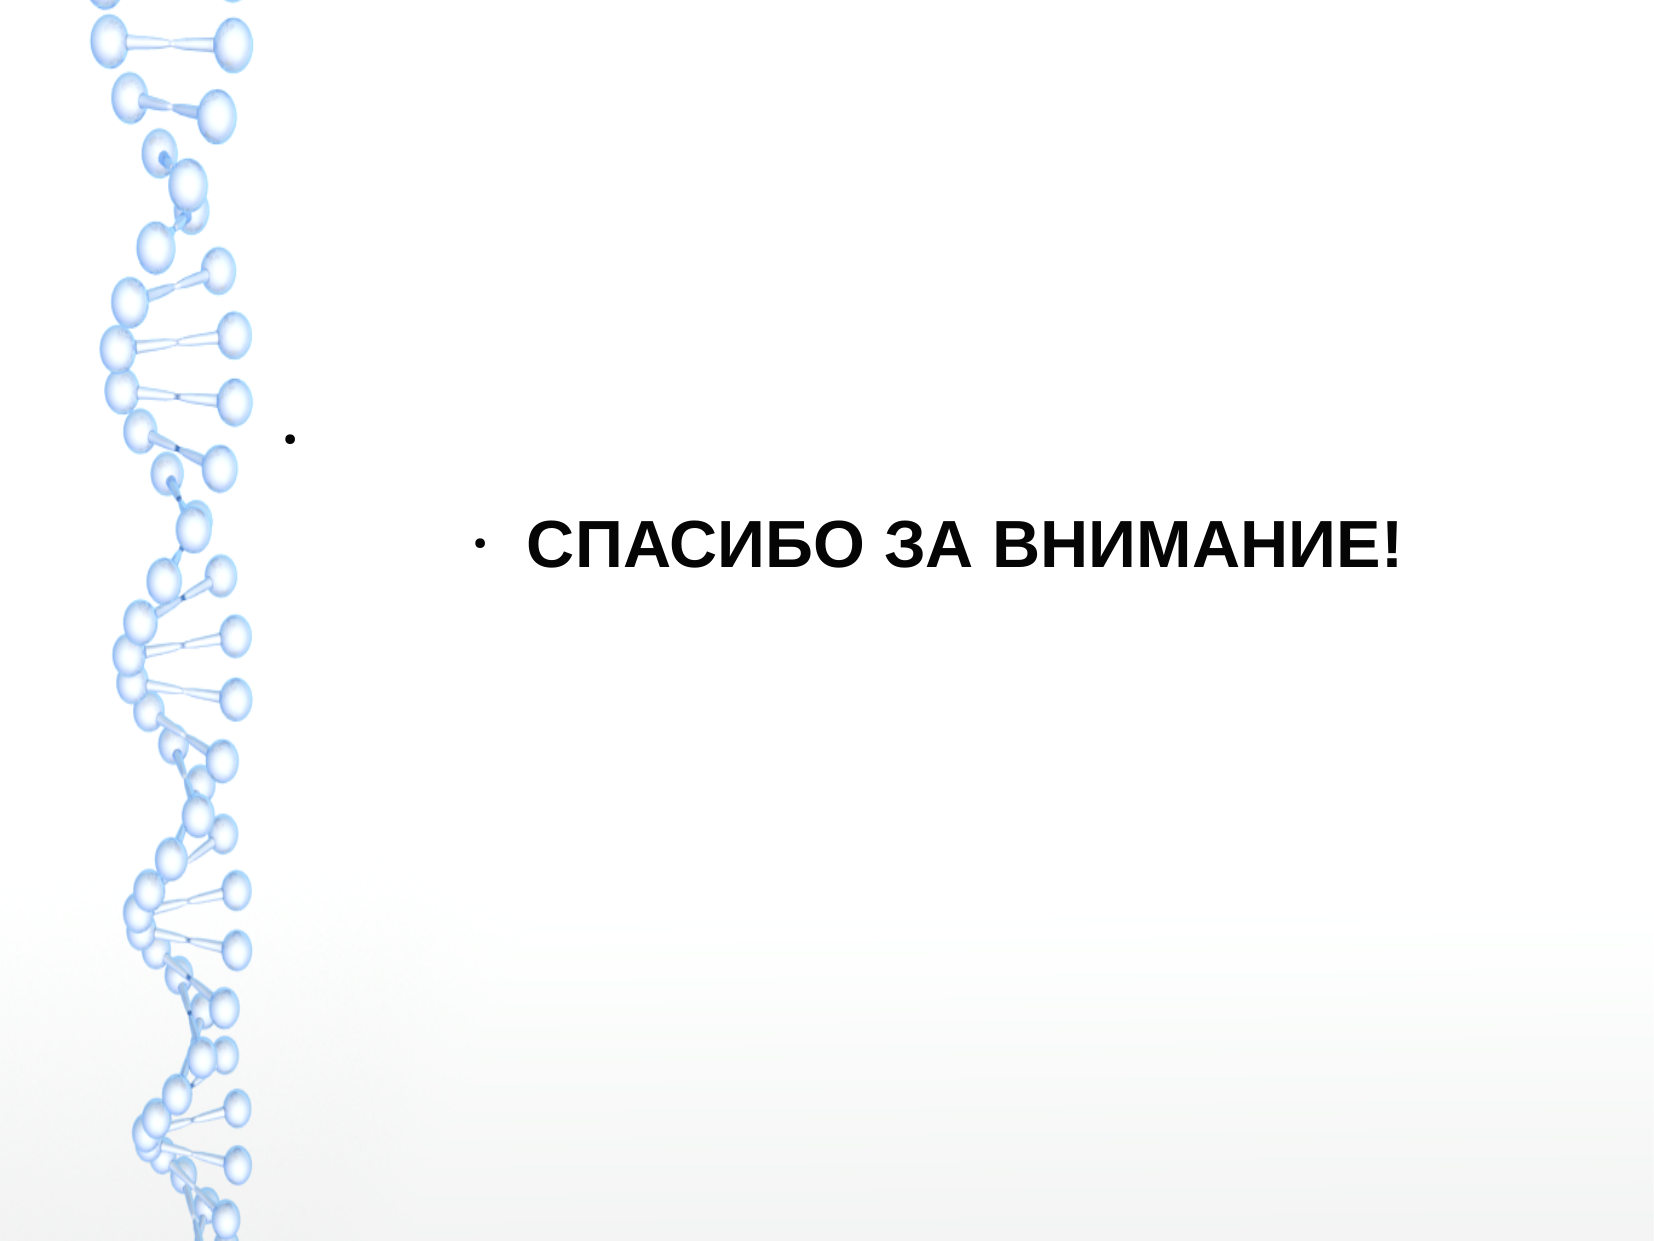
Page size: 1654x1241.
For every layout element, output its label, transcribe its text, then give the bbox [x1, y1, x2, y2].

picture [0, 0, 1654, 1241]
list СПАСИБО ЗА ВНИМАНИЕ! [265, 299, 1595, 1019]
